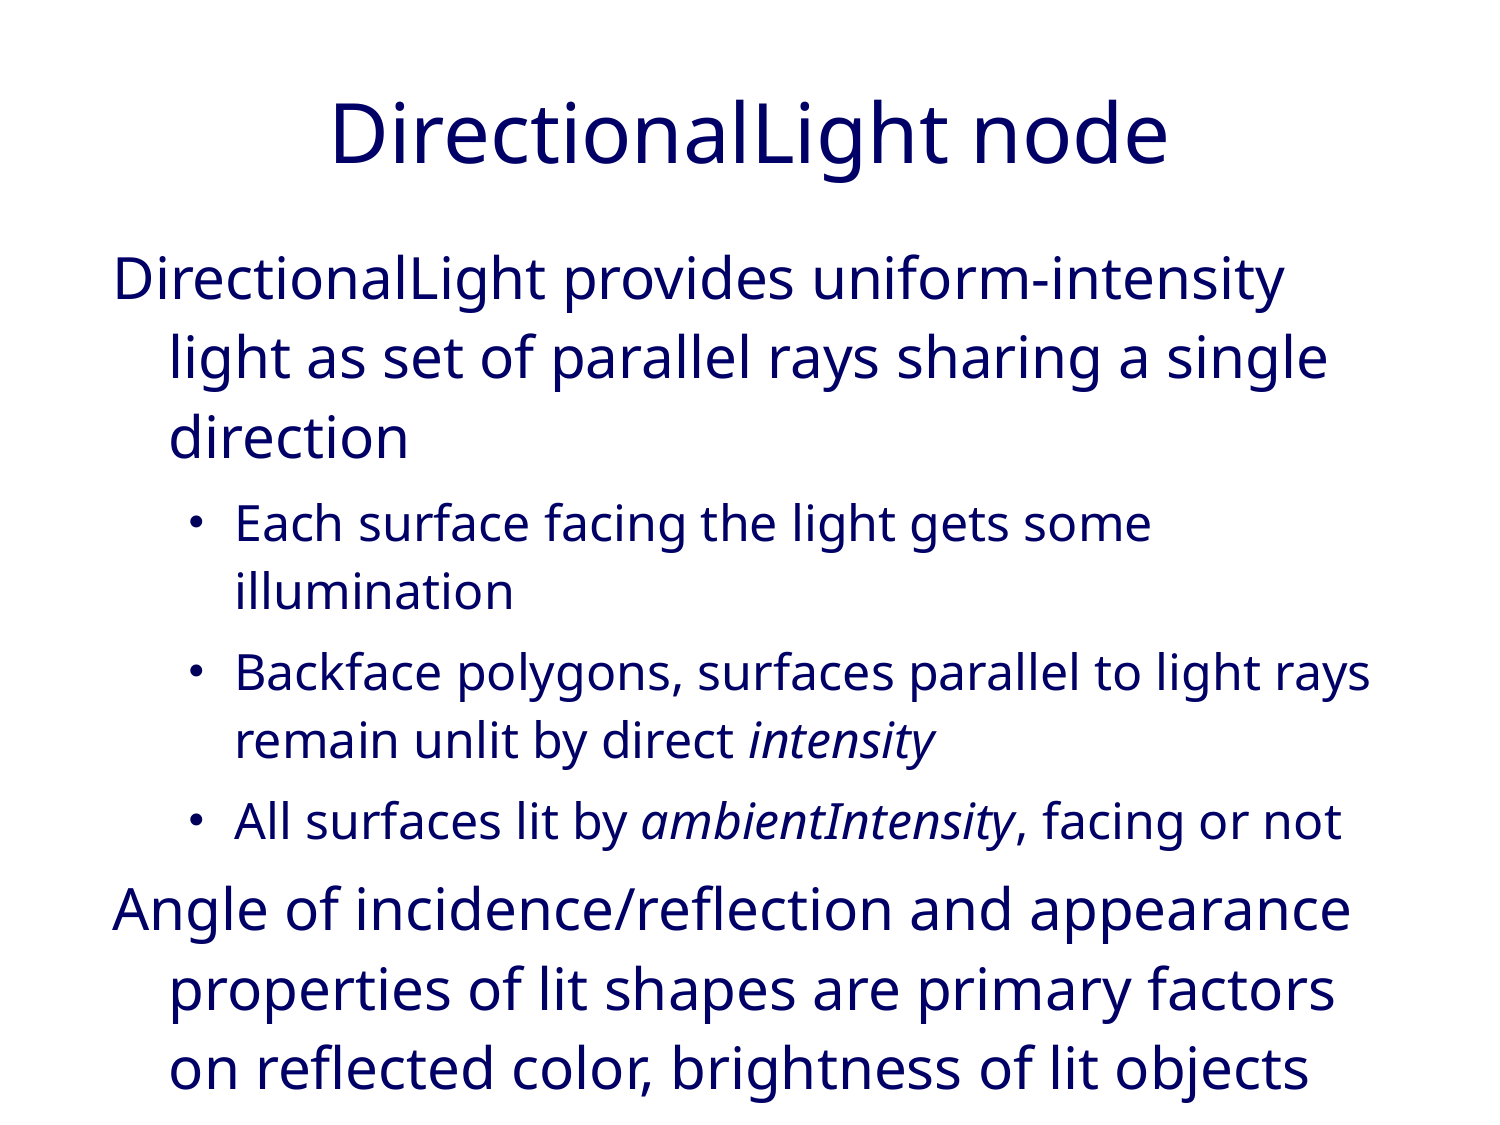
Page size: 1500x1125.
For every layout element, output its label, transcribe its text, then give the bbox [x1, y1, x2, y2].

list DirectionalLight provides uniform-intensity light as set of parallel rays sharing a single direction Each surface facing the light gets some illumination Backface polygons, surfaces parallel to light rays remain unlit by direct intensity All surfaces lit by ambientIntensity, facing or not Angle of incidence/reflection and appearance properties of lit shapes are primary factors on reflected color, brightness of lit objects Emulates distant light source, such as the sun Intensity does not diminish with distance [112, 237, 1388, 1040]
title DirectionalLight node [112, 37, 1388, 226]
